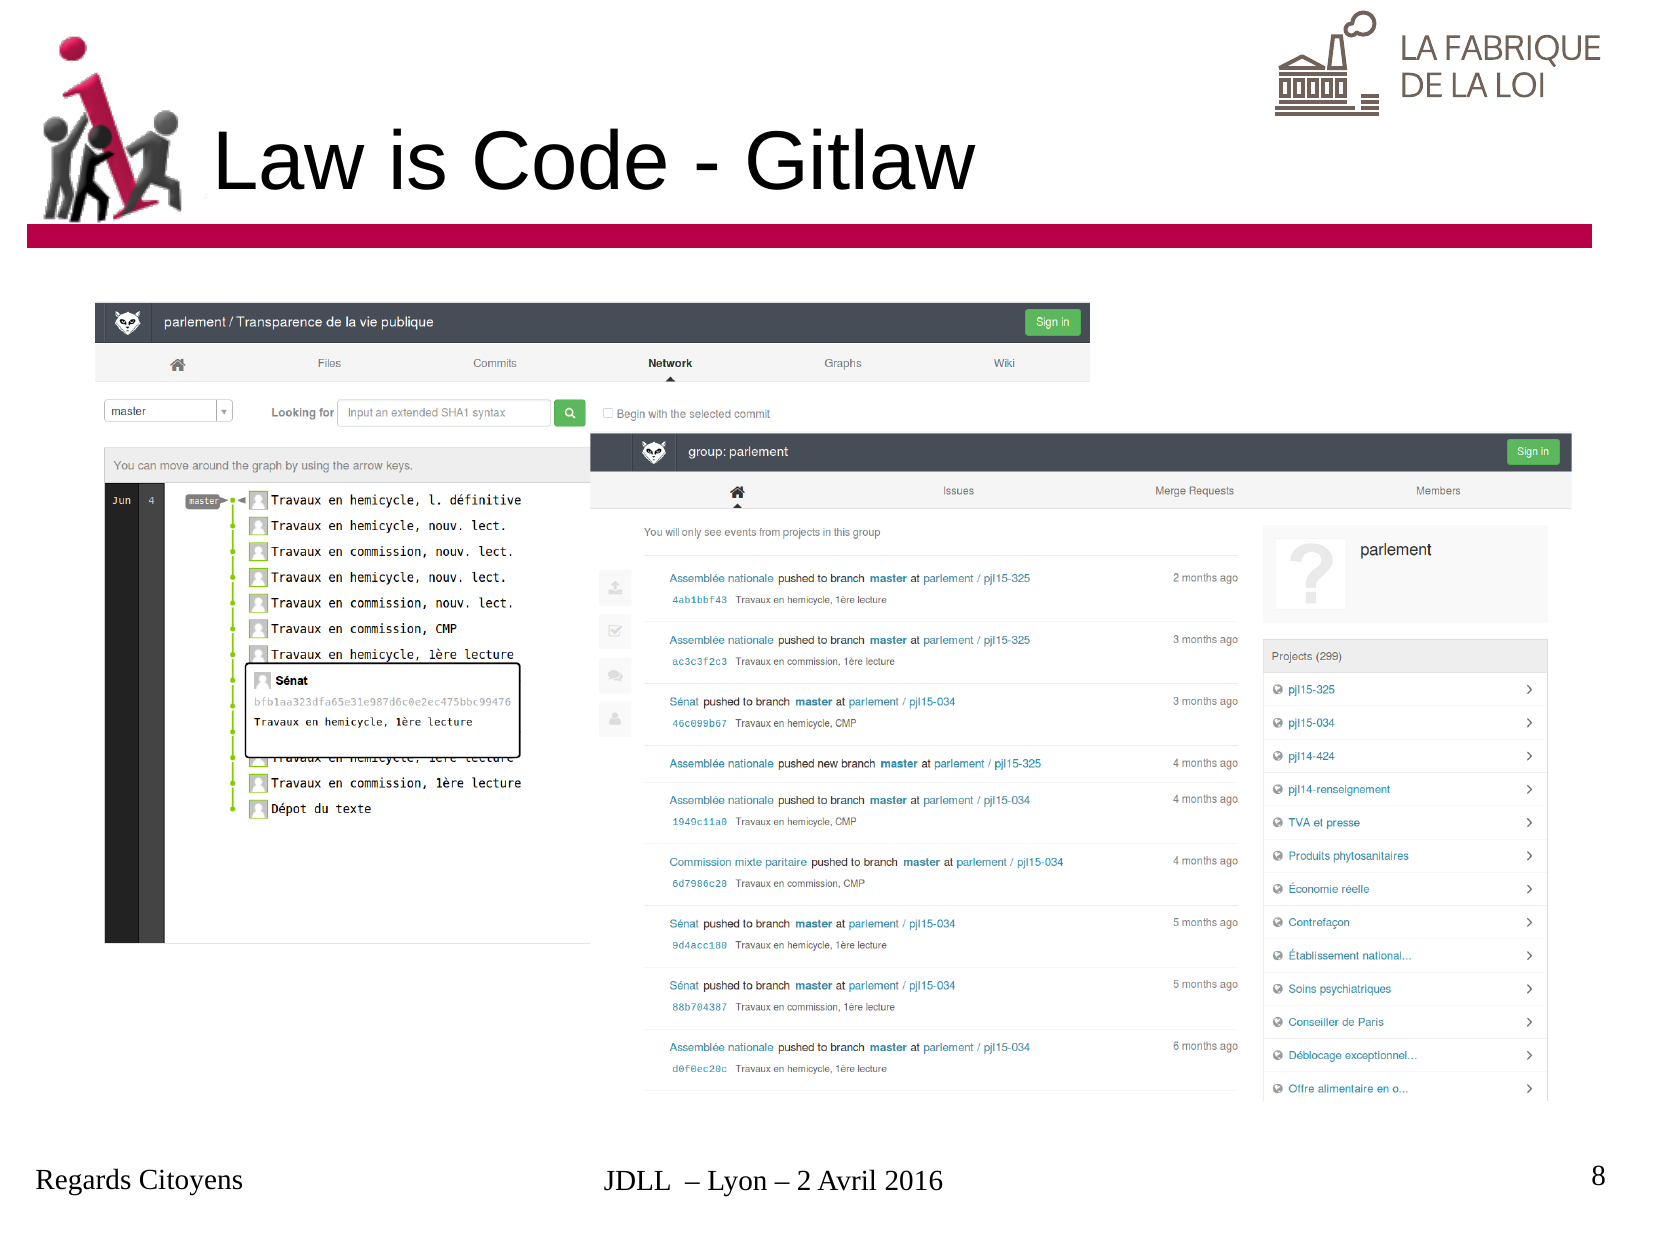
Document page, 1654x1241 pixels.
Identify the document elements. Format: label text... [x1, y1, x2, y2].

picture [27, 31, 208, 224]
title Law is Code - Gitlaw [212, 64, 1625, 258]
picture [1264, 5, 1654, 127]
picture [95, 301, 1572, 1101]
